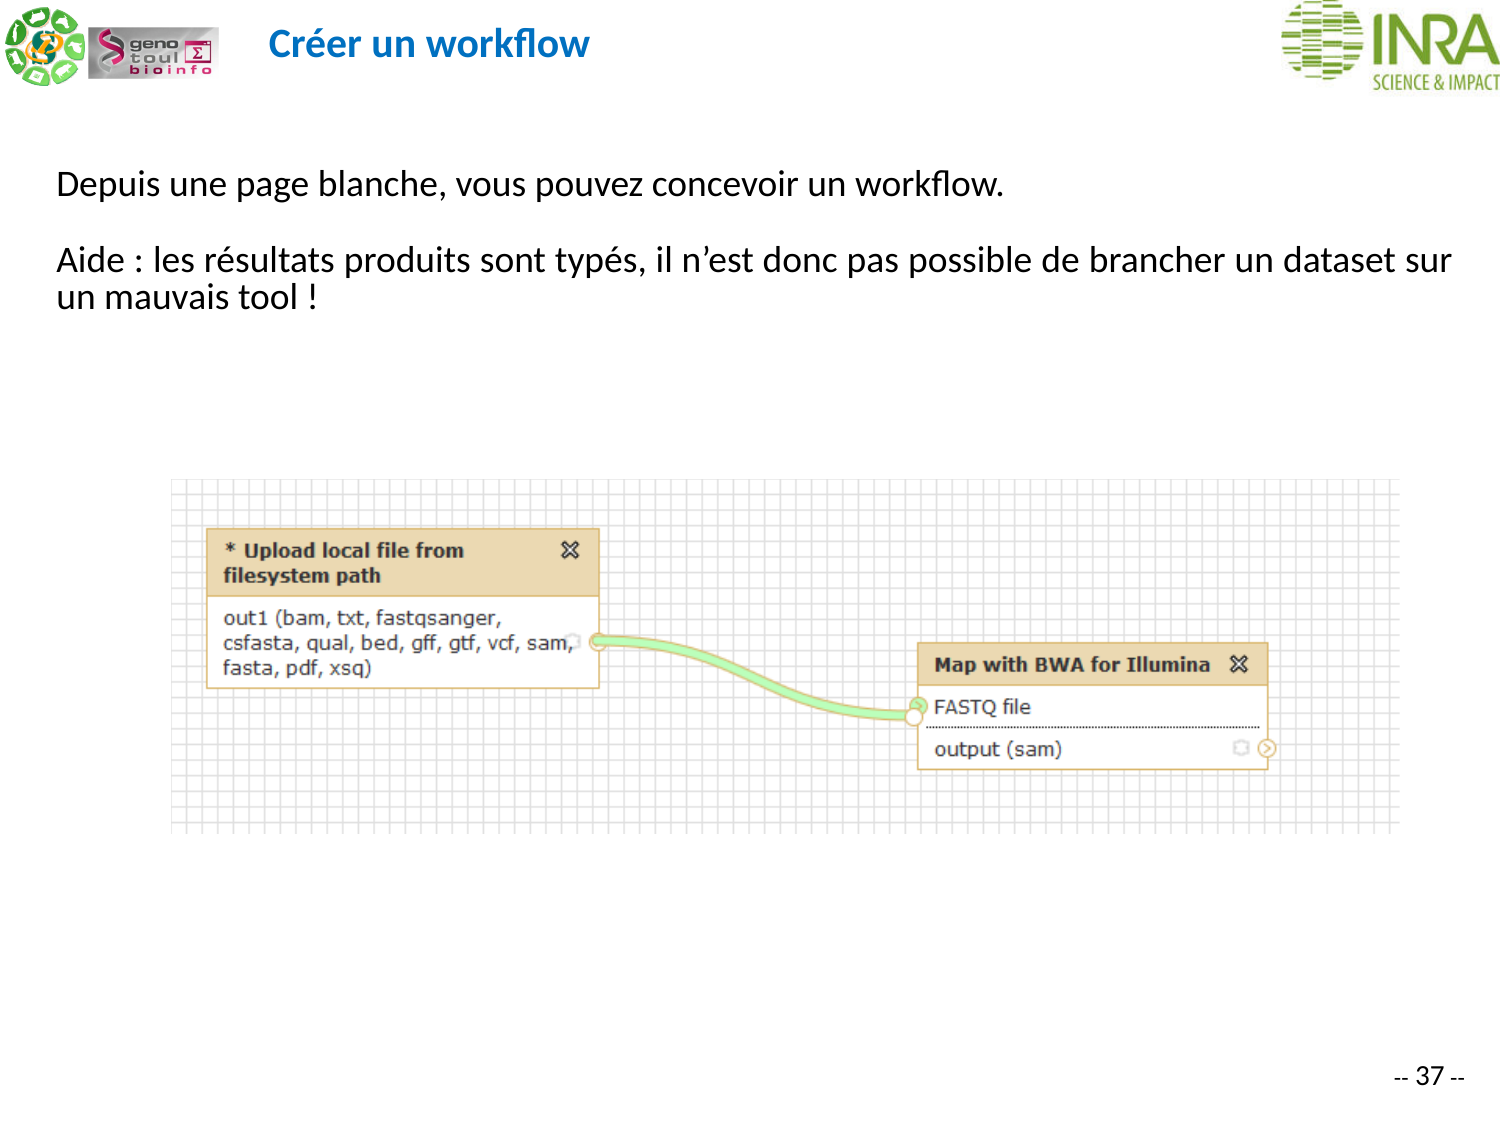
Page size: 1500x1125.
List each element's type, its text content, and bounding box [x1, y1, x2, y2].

text_box Créer un workflow [253, 19, 1270, 86]
picture [1281, 0, 1500, 110]
picture [5, 7, 85, 86]
text_box Depuis une page blanche, vous pouvez concevoir un workflow. Aide : les résultats produits sont typés, il n’est donc pas possible de brancher un dataset sur un mauvais tool ! [41, 160, 1489, 360]
picture [88, 27, 219, 79]
picture [171, 479, 1400, 834]
